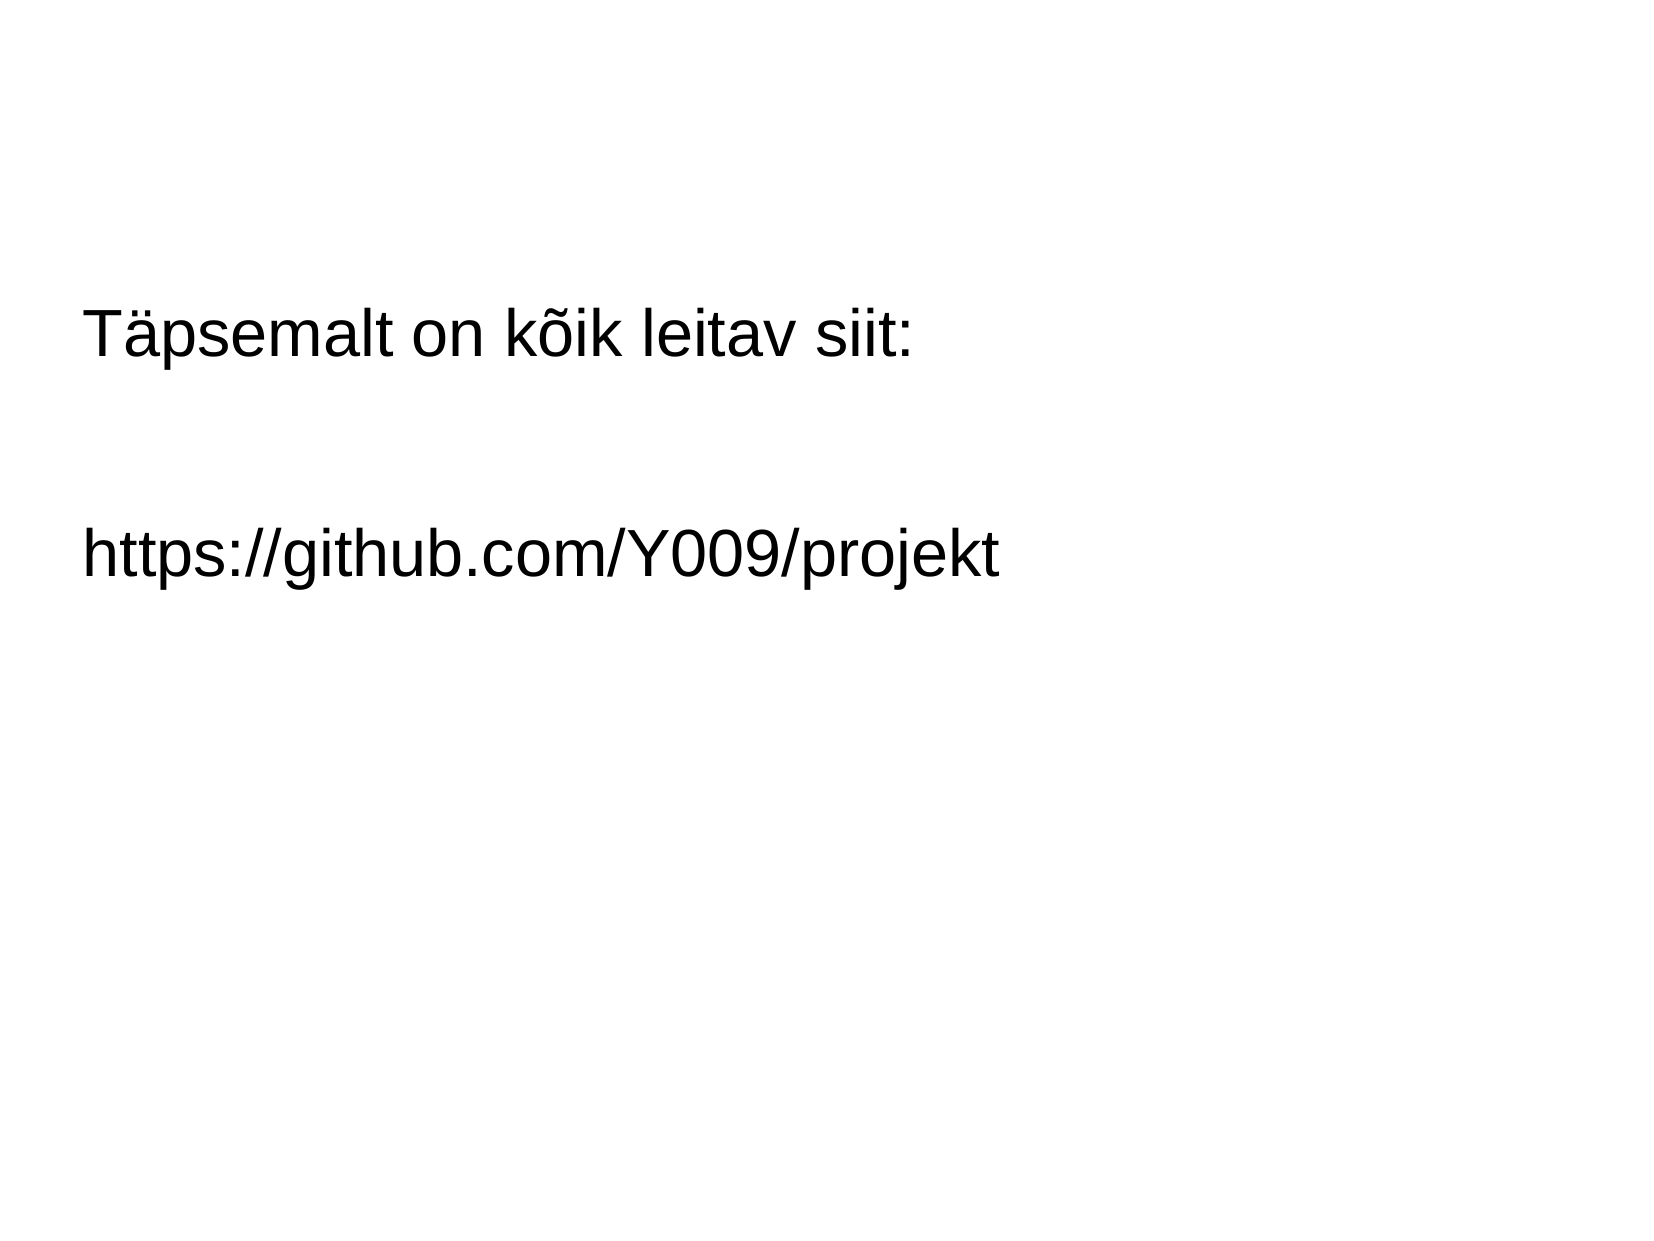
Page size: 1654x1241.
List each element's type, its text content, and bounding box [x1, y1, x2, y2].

list Täpsemalt on kõik leitav siit: https://github.com/Y009/projekt [82, 290, 1571, 1010]
